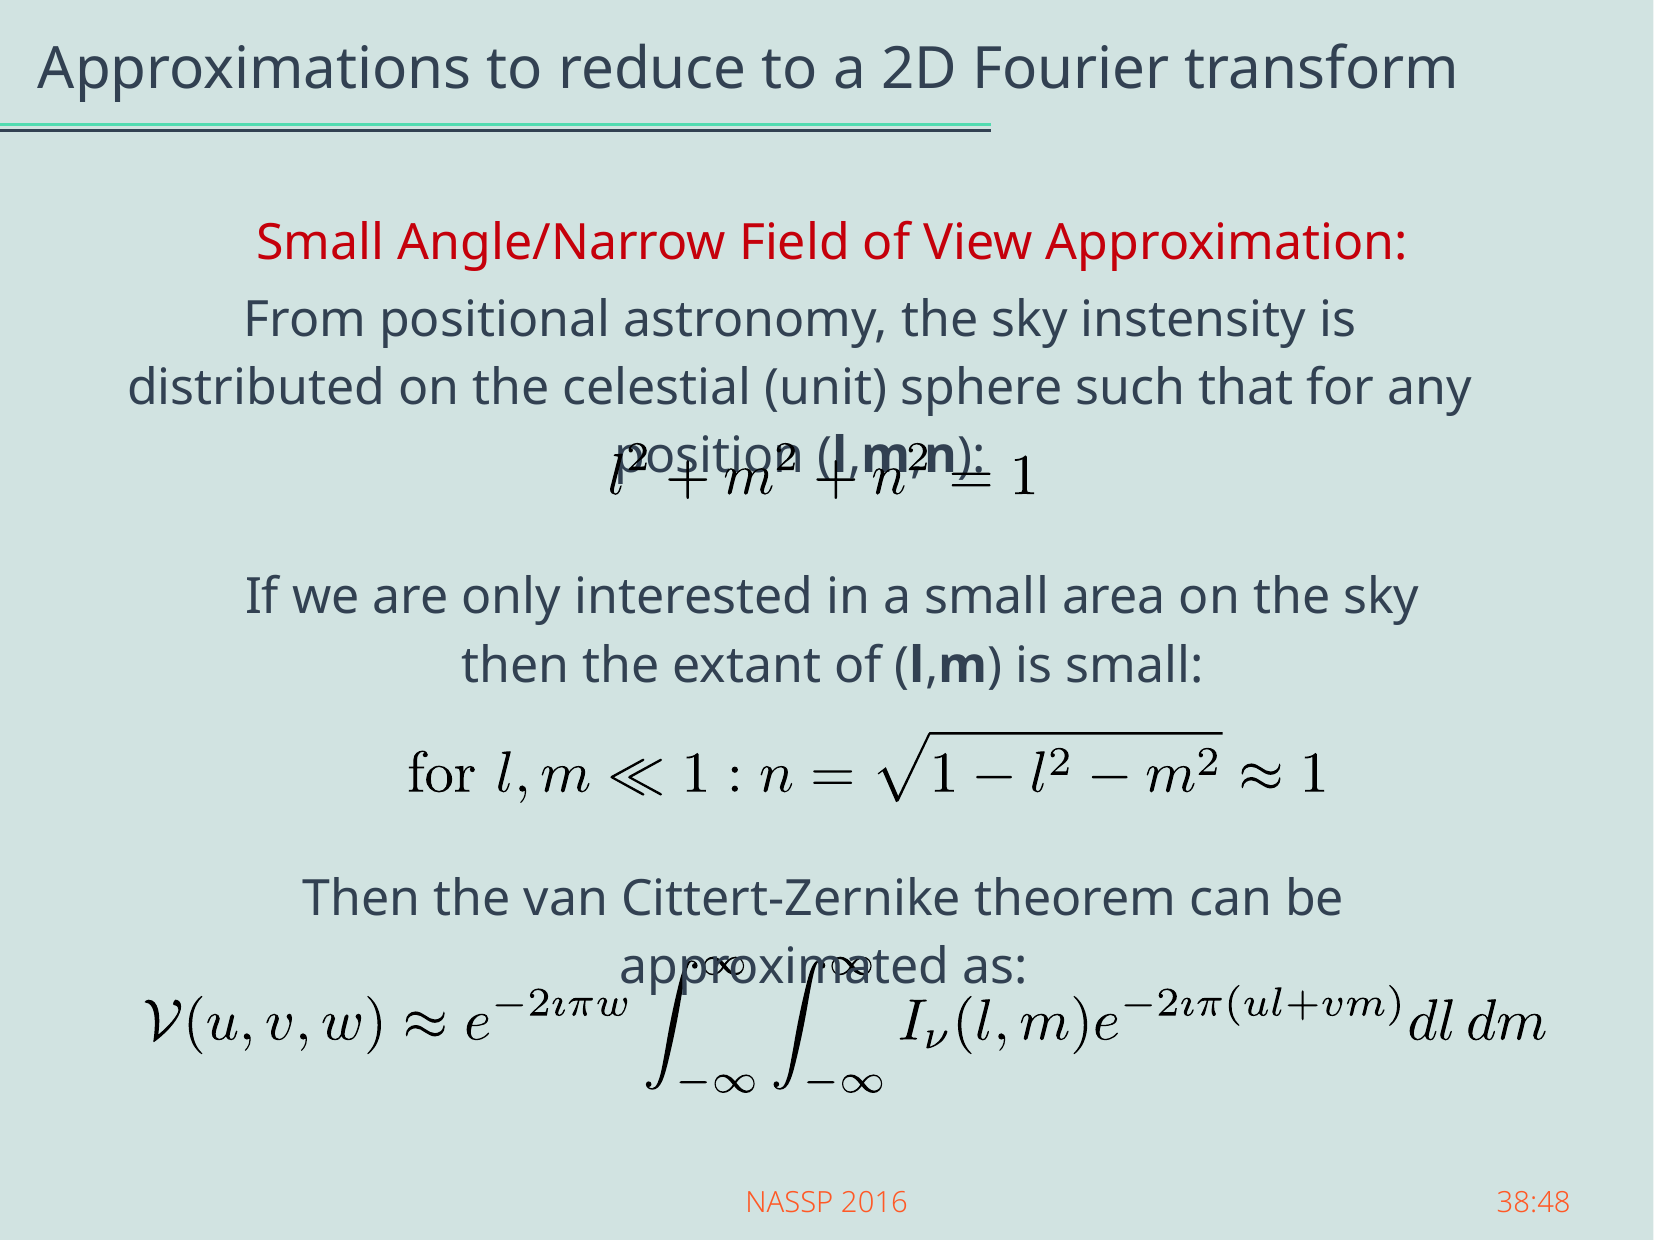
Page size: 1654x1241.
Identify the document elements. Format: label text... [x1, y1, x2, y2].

text_box [607, 442, 1039, 499]
text_box [687, 959, 701, 980]
text_box [626, 970, 639, 980]
text_box [142, 956, 1548, 1098]
text_box [925, 959, 940, 980]
text_box [851, 970, 864, 980]
text_box [735, 959, 751, 980]
text_box If we are only interested in a small area on the sky then the extant of (l,m) is small: [171, 552, 1495, 689]
text_box [897, 959, 911, 967]
text_box [406, 732, 1329, 804]
text_box Small Angle/Narrow Field of View Approximation: [171, 198, 1495, 275]
text_box [656, 959, 670, 980]
text_box [969, 970, 982, 980]
text_box From positional astronomy, the sky instensity is distributed on the celestial (unit) sphere such that for any position (l,m,n): [106, 275, 1495, 411]
text_box Approximations to reduce to a 2D Fourier transform [22, 18, 1501, 104]
text_box Then the van Cittert-Zernike theorem can be approximated as: [147, 854, 1501, 940]
text_box [765, 957, 777, 966]
